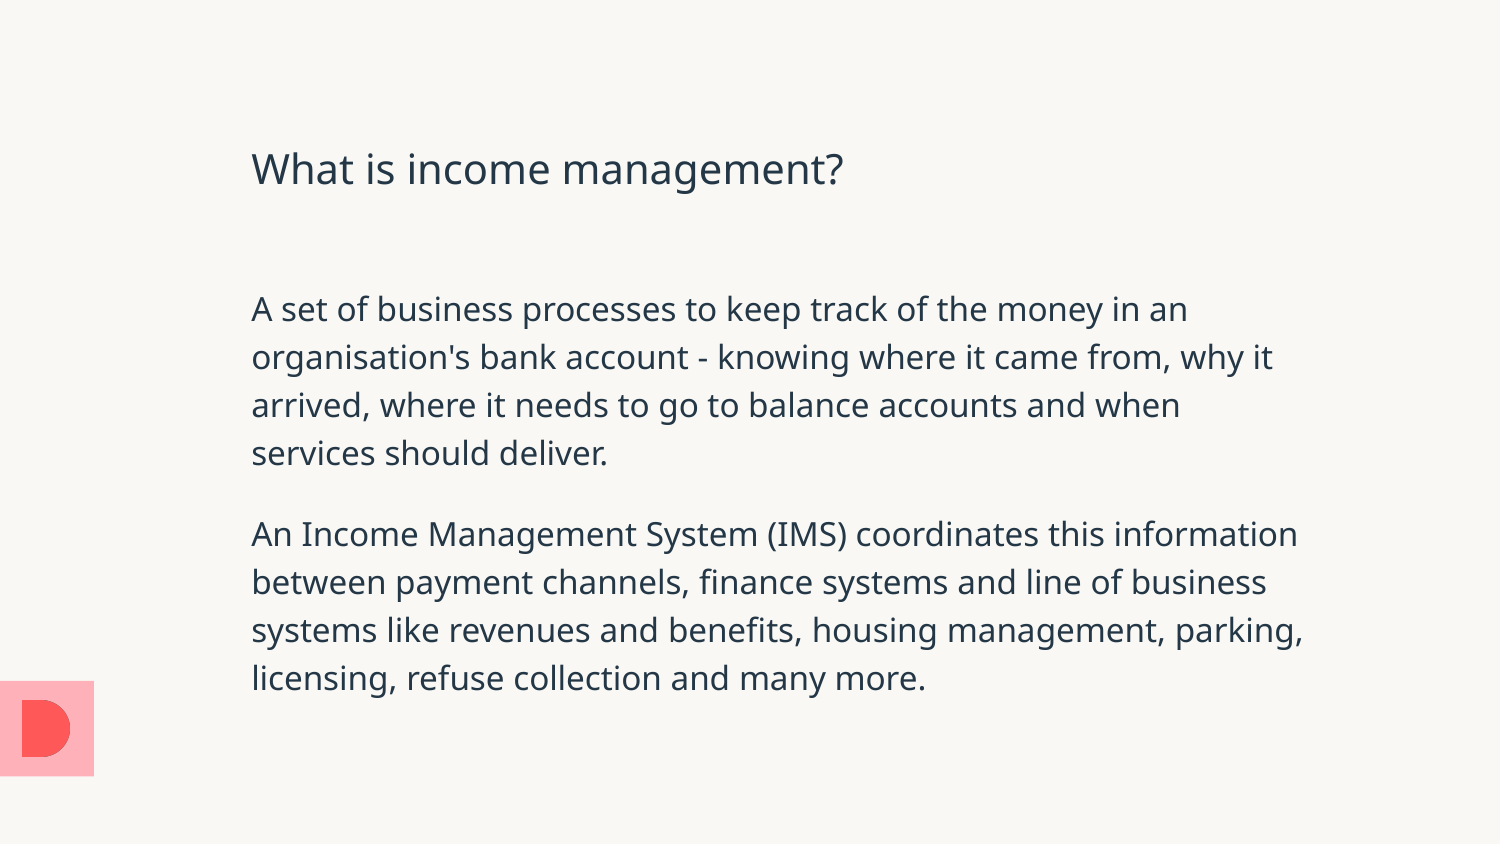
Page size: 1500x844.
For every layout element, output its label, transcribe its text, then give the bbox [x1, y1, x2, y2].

list A set of business processes to keep track of the money in an organisation's bank account - knowing where it came from, why it arrived, where it needs to go to balance accounts and when services should deliver. An Income Management System (IMS) coordinates this information between payment channels, finance systems and line of business systems like revenues and benefits, housing management, parking, licensing, refuse collection and many more. [236, 265, 1329, 681]
title What is income management? [236, 118, 1329, 238]
picture [22, 700, 70, 757]
